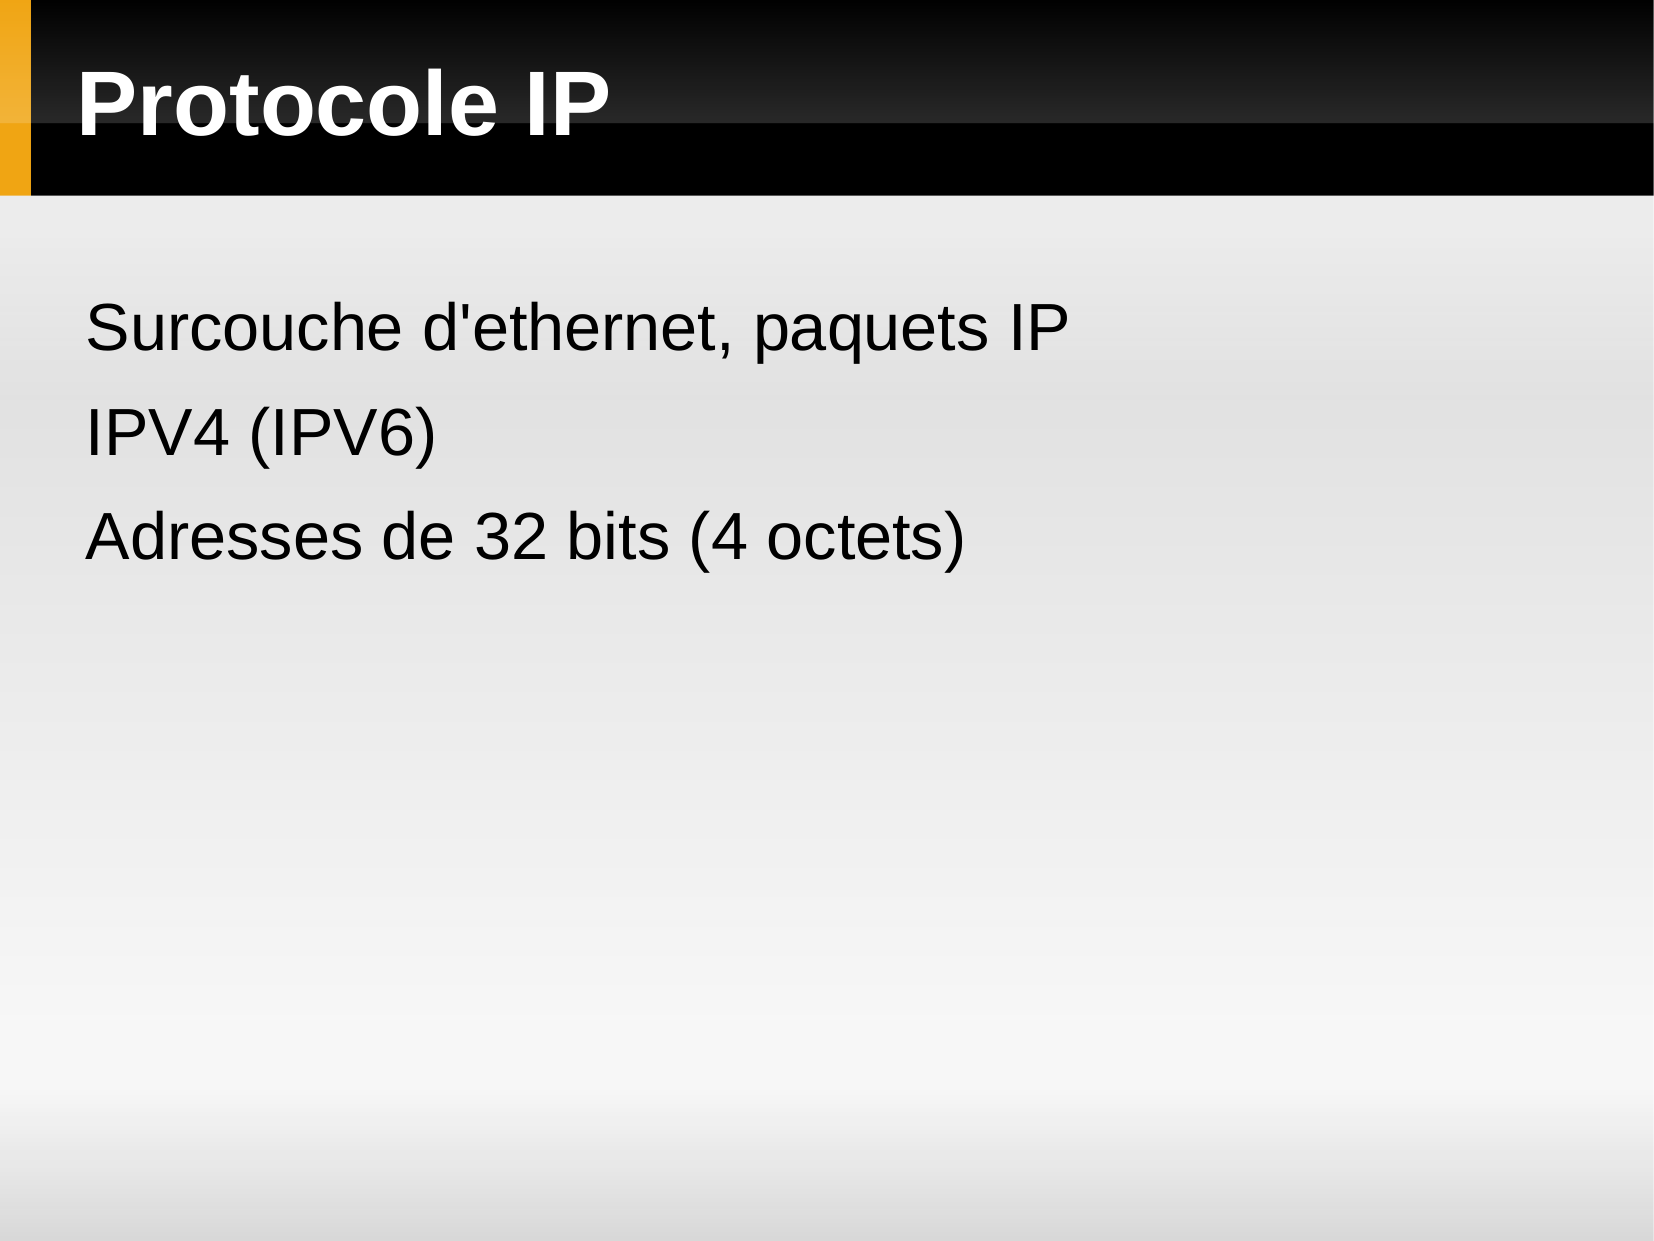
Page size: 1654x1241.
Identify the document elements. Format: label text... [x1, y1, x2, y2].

list Surcouche d'ethernet, paquets IP IPV4 (IPV6) Adresses de 32 bits (4 octets) [67, 290, 1654, 1109]
title Protocole IP [76, 0, 1565, 208]
picture [0, 0, 1654, 1241]
